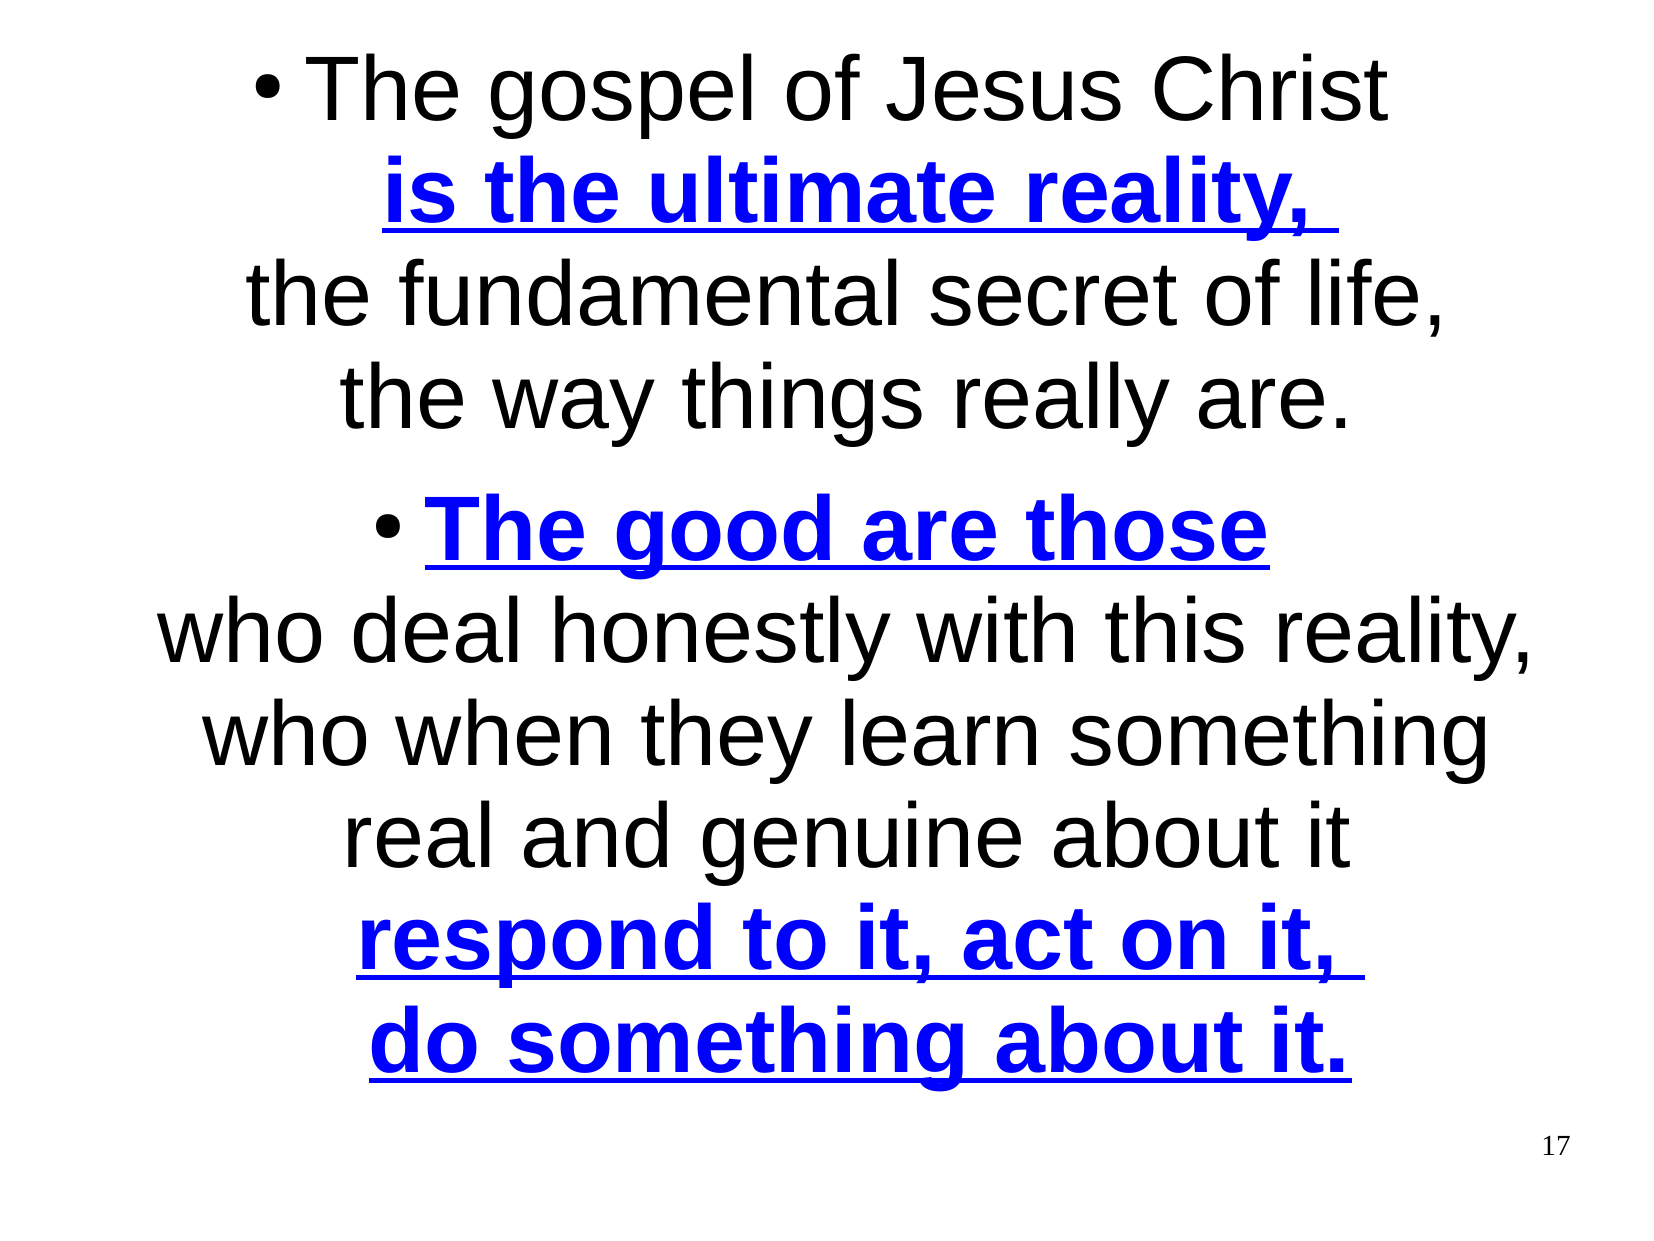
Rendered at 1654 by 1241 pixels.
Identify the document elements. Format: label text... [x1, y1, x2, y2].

list The gospel of Jesus Christ is the ultimate reality, the fundamental secret of life, the way things really are. The good are those who deal honestly with this reality, who when they learn something real and genuine about it respond to it, act on it, do something about it. [37, 37, 1613, 1201]
